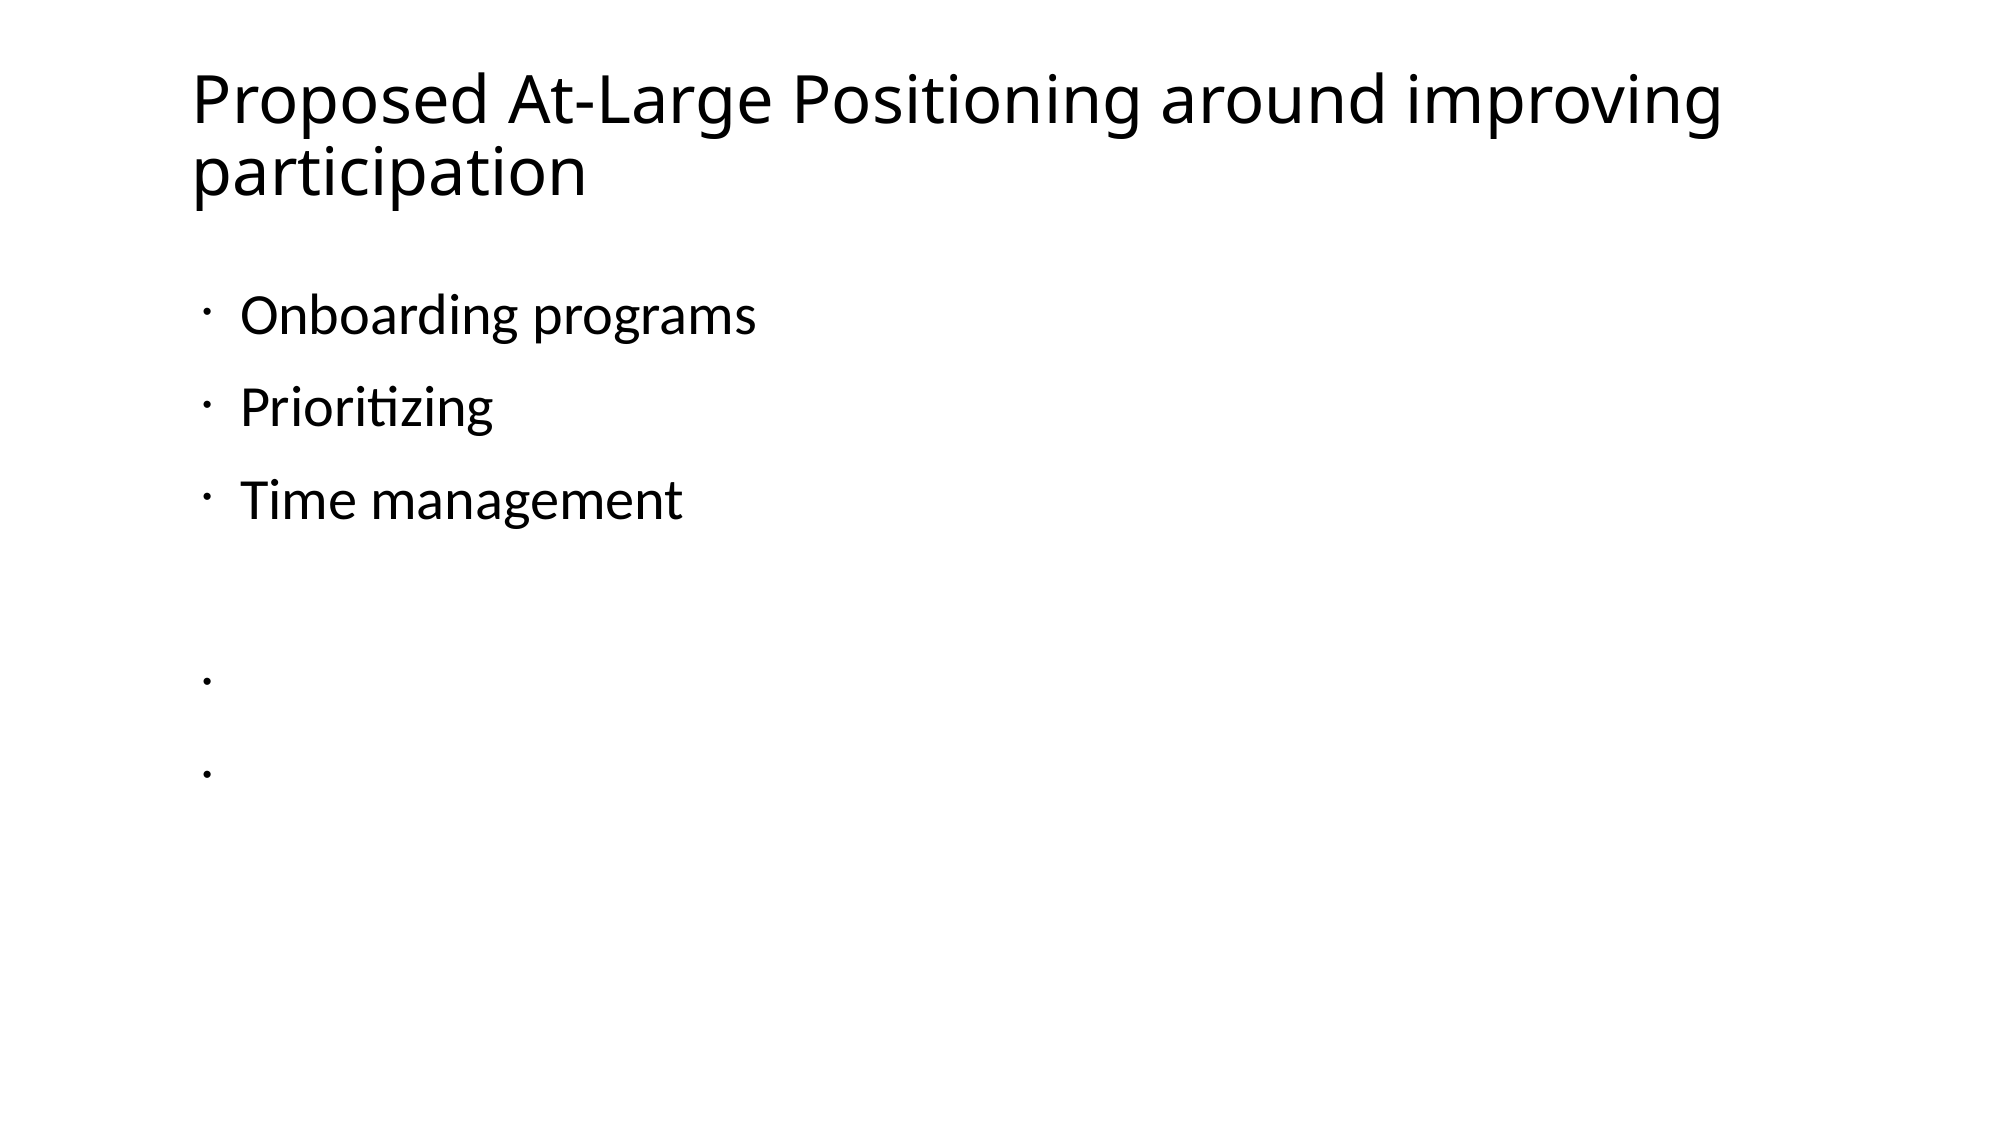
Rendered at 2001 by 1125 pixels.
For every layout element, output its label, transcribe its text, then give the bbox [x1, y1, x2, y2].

list Onboarding programs Prioritizing Time management [187, 276, 1913, 947]
title Proposed At-Large Positioning around improving participation [177, 59, 1903, 277]
